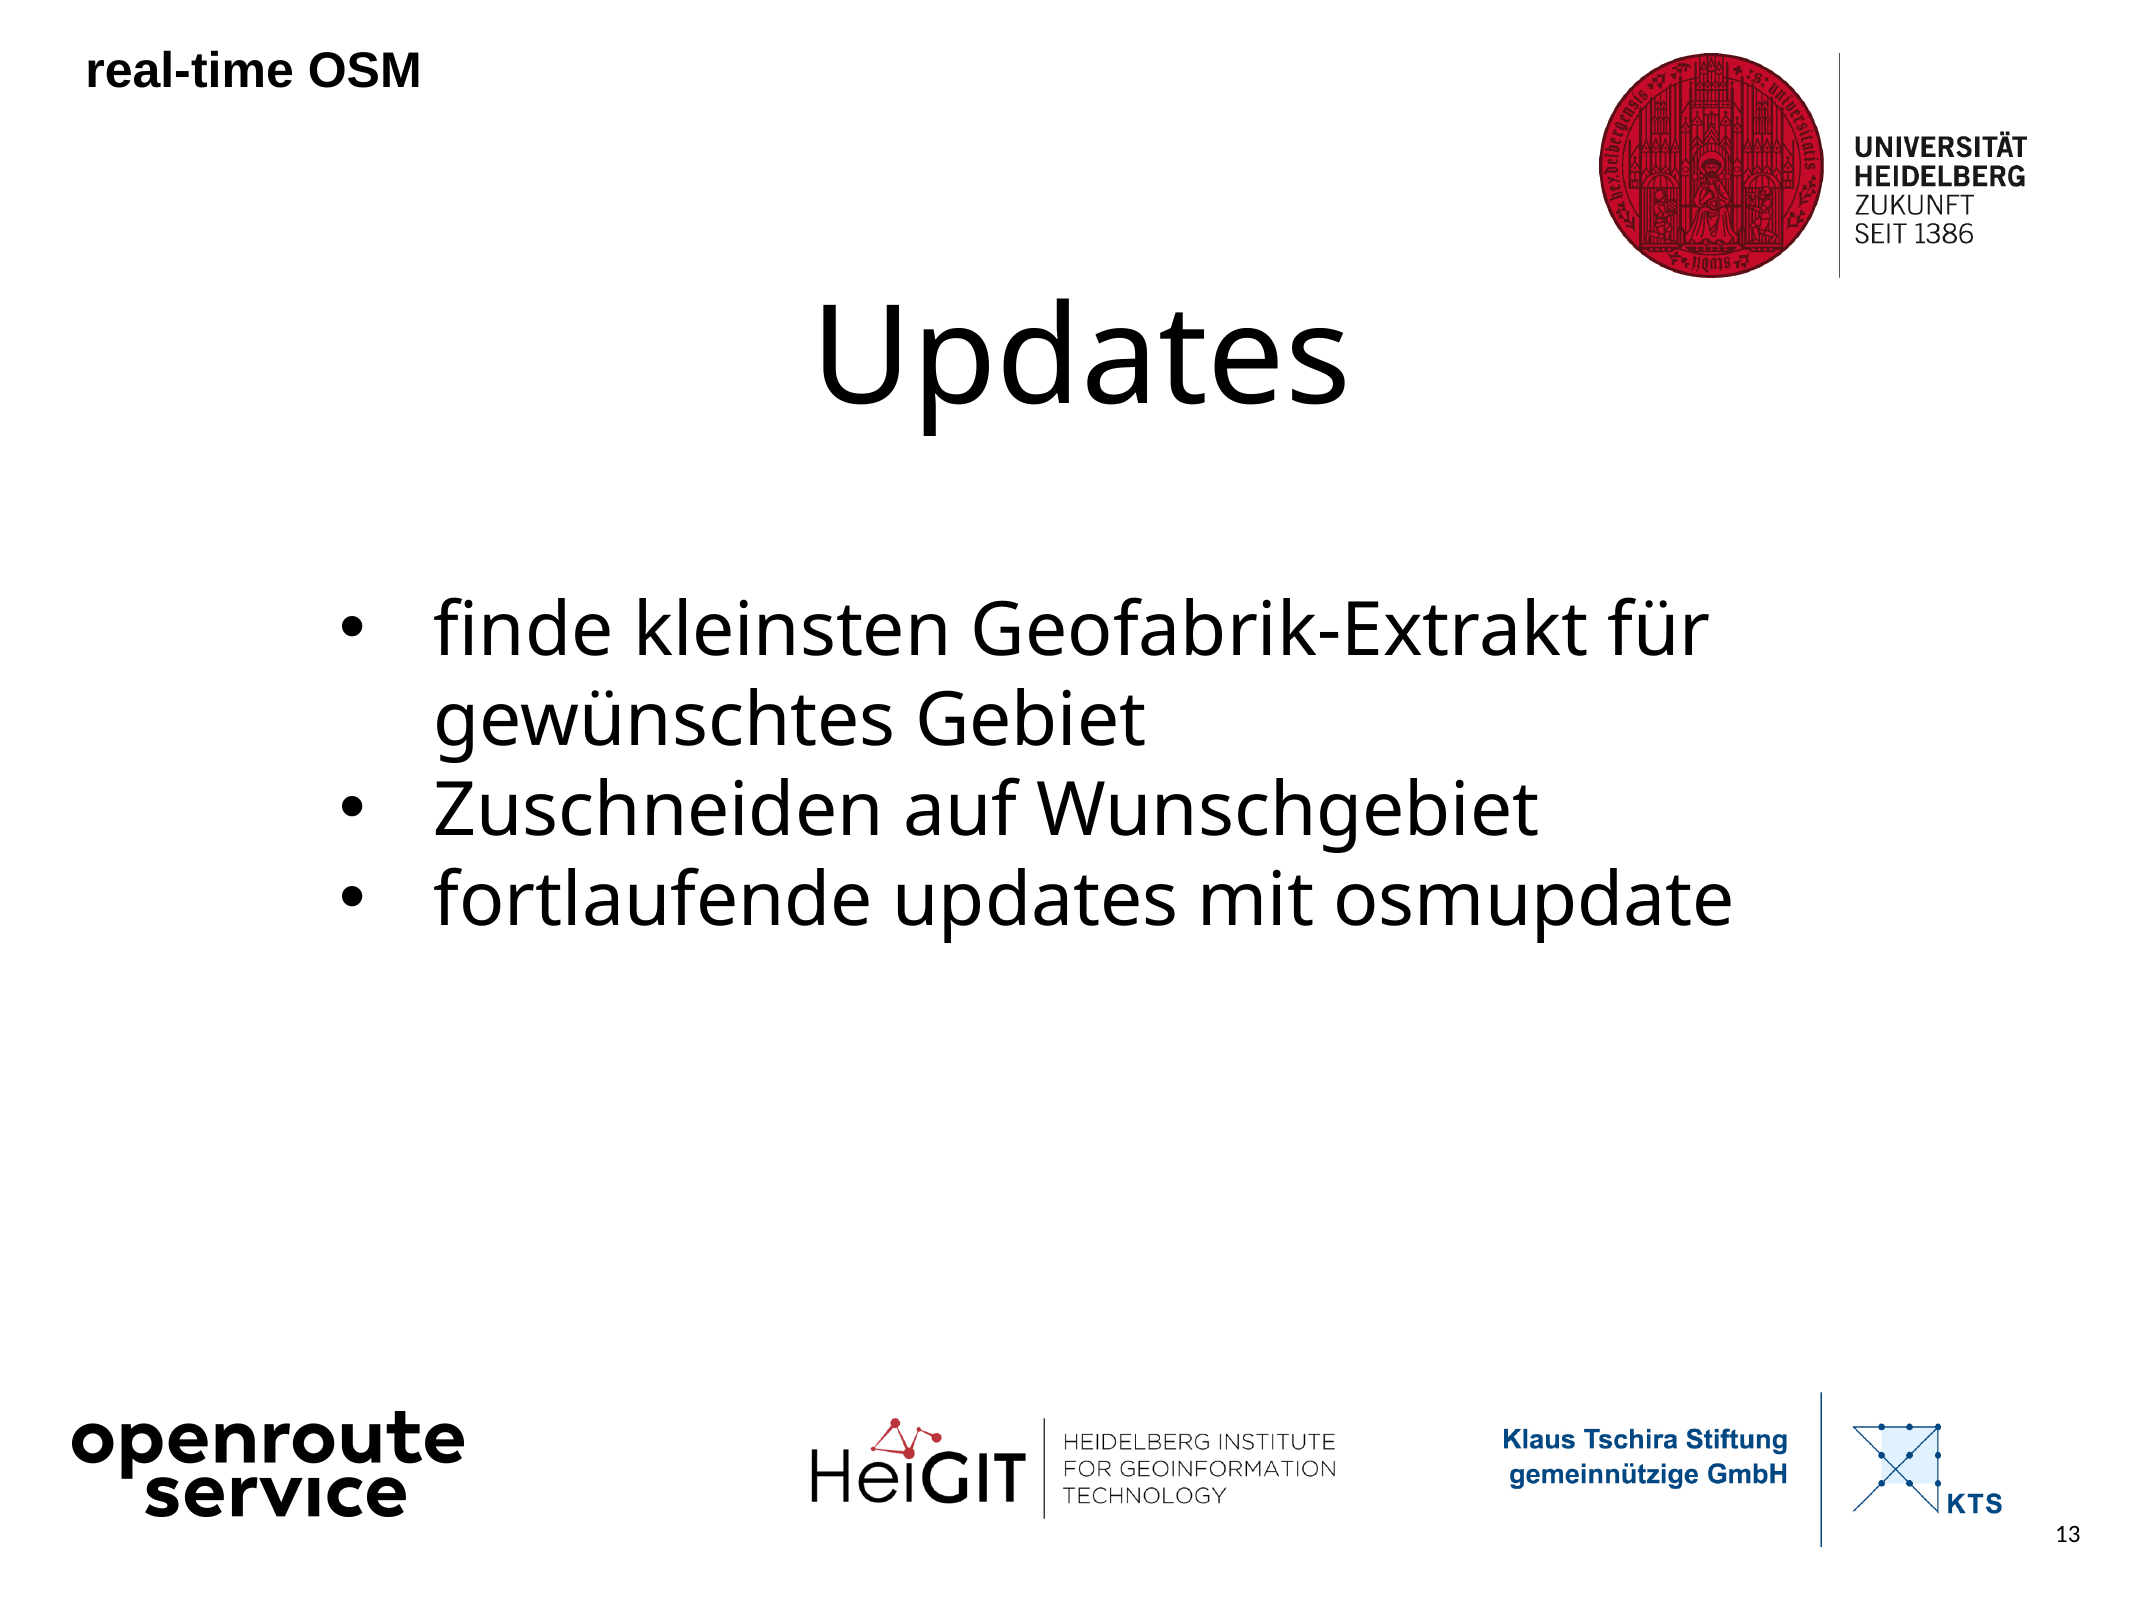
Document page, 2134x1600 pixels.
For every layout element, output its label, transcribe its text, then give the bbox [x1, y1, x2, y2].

picture [1474, 1330, 2034, 1597]
text_box real-time OSM [74, 26, 434, 109]
picture [1599, 53, 2027, 278]
picture [72, 1411, 464, 1517]
text_box finde kleinsten Geofabrik-Extrakt für gewünschtes Gebiet Zuschneiden auf Wunschgebiet fortlaufende updates mit osmupdate [331, 572, 1967, 949]
text_box Updates [803, 257, 1360, 440]
picture [797, 1395, 1349, 1533]
